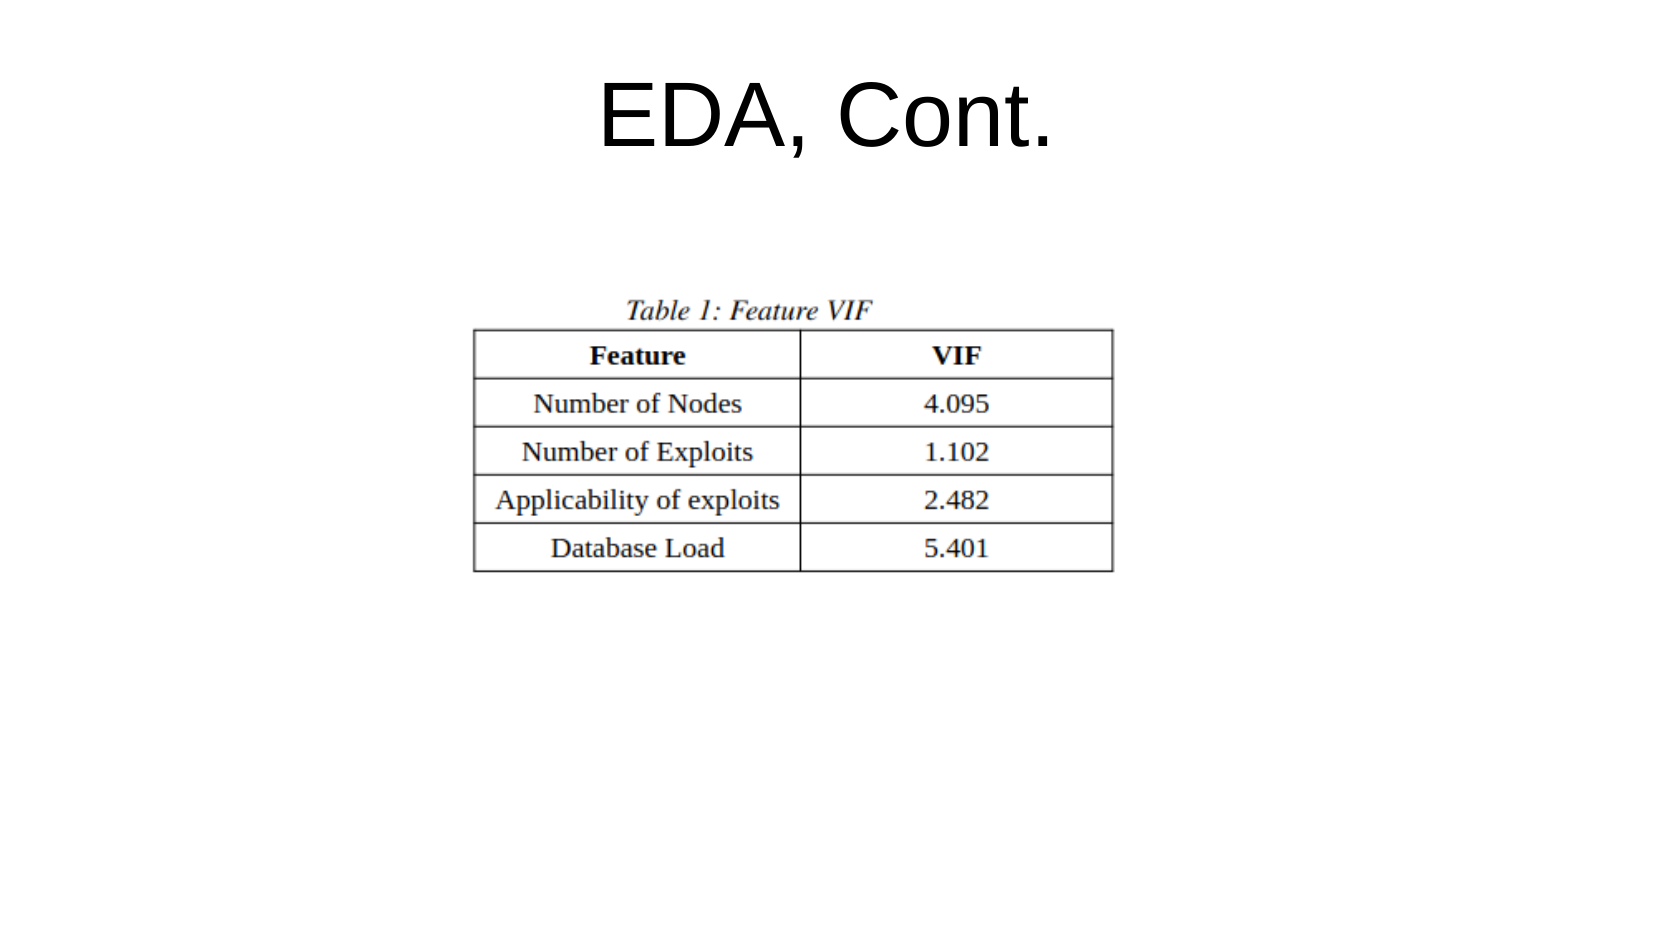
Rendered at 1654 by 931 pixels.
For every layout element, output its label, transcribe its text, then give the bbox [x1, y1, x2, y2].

picture [412, 262, 1163, 599]
title EDA, Cont. [82, 37, 1571, 193]
